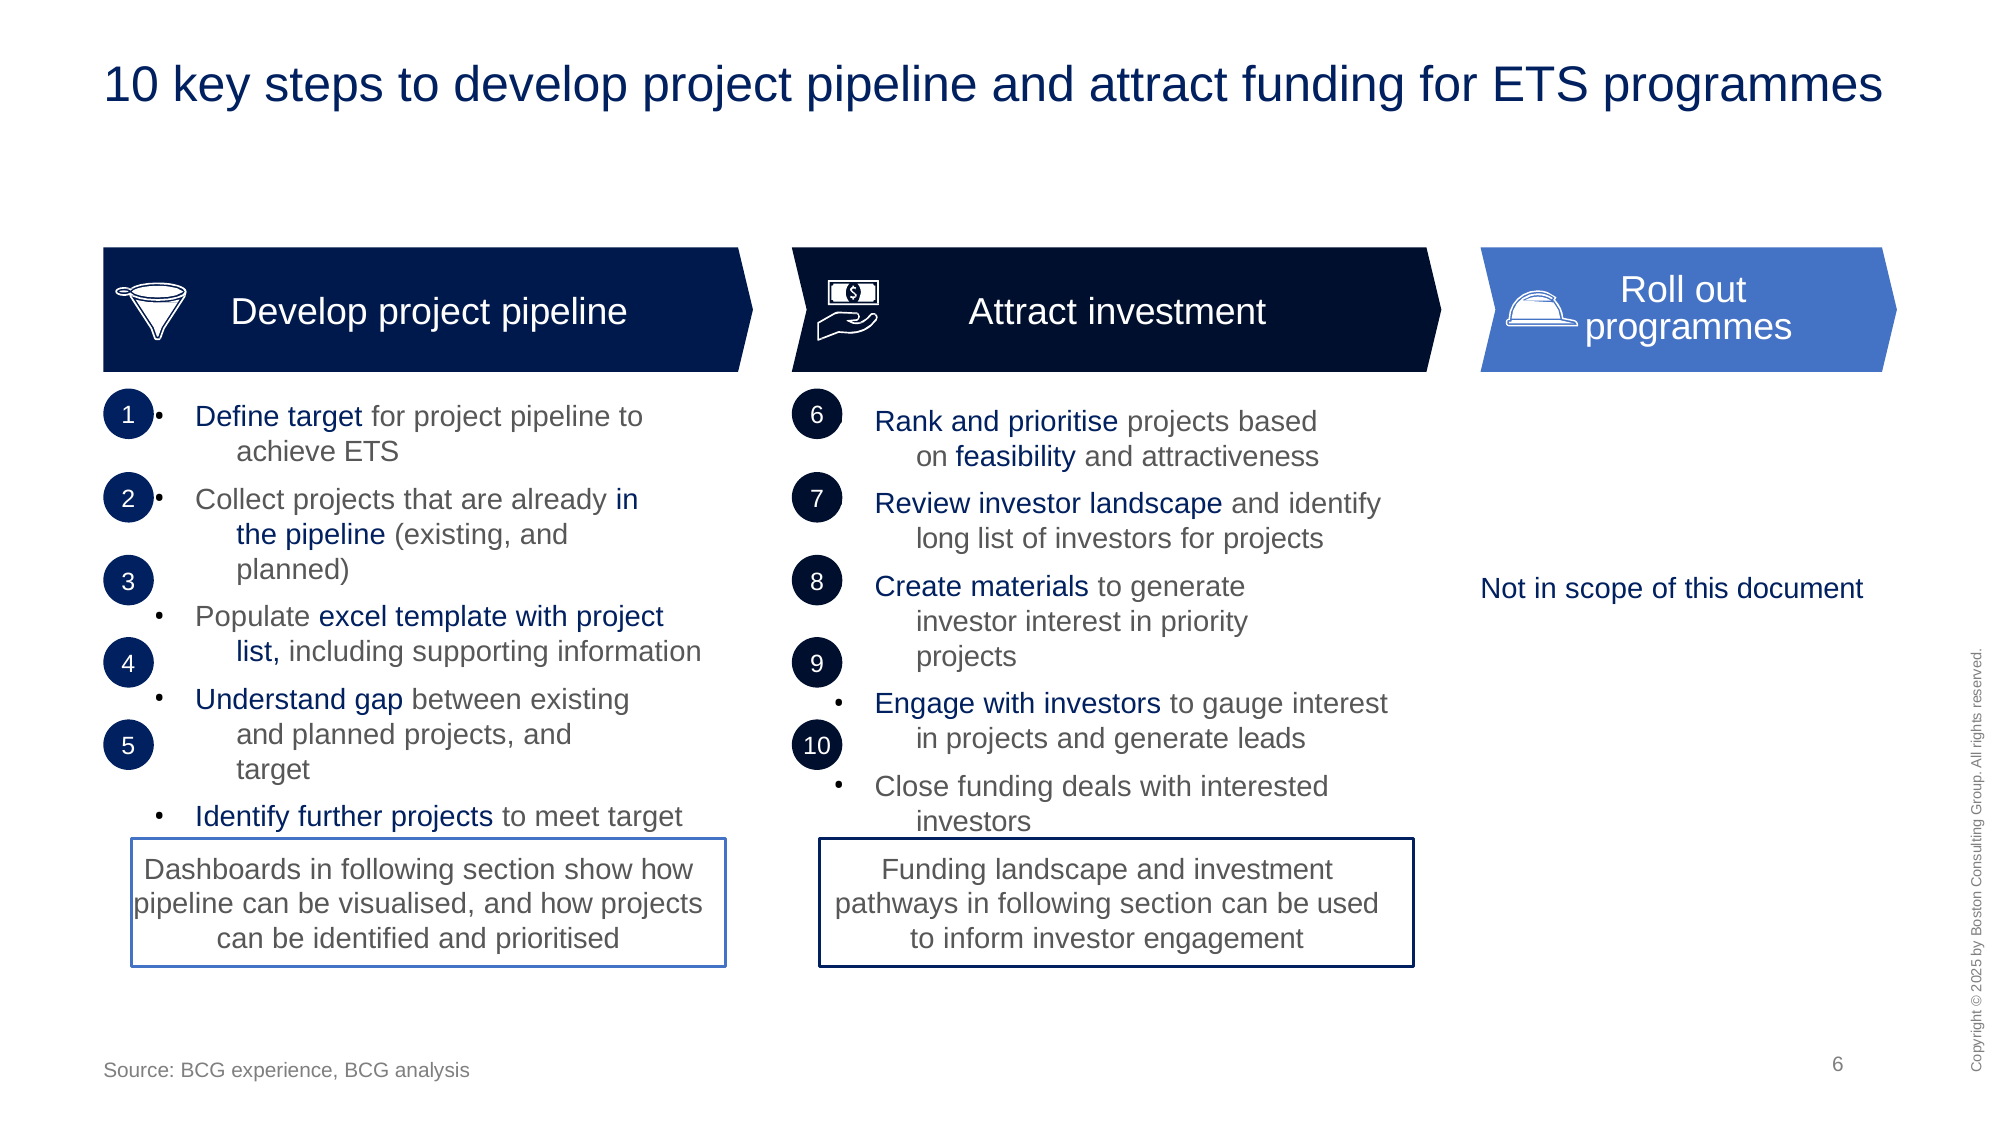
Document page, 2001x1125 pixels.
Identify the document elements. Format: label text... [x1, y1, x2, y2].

text_box Roll out programmes [1480, 247, 1897, 372]
text_box [1505, 290, 1579, 327]
title 10 key steps to develop project pipeline and attract funding for ETS programmes [103, 55, 1897, 111]
text_box [817, 311, 878, 341]
text_box 6 [791, 388, 843, 440]
text_box 4 [103, 637, 154, 688]
text_box Rank and prioritise projects based on feasibility and attractiveness Review investor landscape and identify long list of investors for projects Create materials to generate investor interest in priority projects Engage with investors to gauge interest in projects and generate leads Close funding deals with interested investors [791, 397, 1437, 771]
text_box 9 [791, 637, 843, 688]
text_box Define target for project pipeline to achieve ETS Collect projects that are already in the pipeline (existing, and planned) Populate excel template with project list, including supporting information Understand gap between existing and planned projects, and target Identify further projects to meet target [112, 393, 744, 767]
text_box Develop project pipeline [103, 247, 753, 372]
text_box 10 [791, 719, 843, 770]
text_box 1 [103, 388, 154, 440]
text_box [827, 280, 879, 306]
text_box 7 [791, 472, 843, 523]
text_box Not in scope of this document [1480, 397, 1897, 771]
text_box 2 [103, 472, 154, 523]
text_box Funding landscape and investment pathways in following section can be used to inform investor engagement [819, 838, 1414, 967]
text_box Source: BCG experience, BCG analysis [103, 1059, 1585, 1082]
text_box 3 [103, 554, 154, 606]
text_box [115, 282, 187, 341]
text_box Attract investment [791, 247, 1442, 372]
text_box 8 [791, 554, 843, 606]
text_box Dashboards in following section show how pipeline can be visualised, and how projects can be identified and prioritised [131, 838, 726, 967]
text_box 5 [103, 719, 154, 770]
